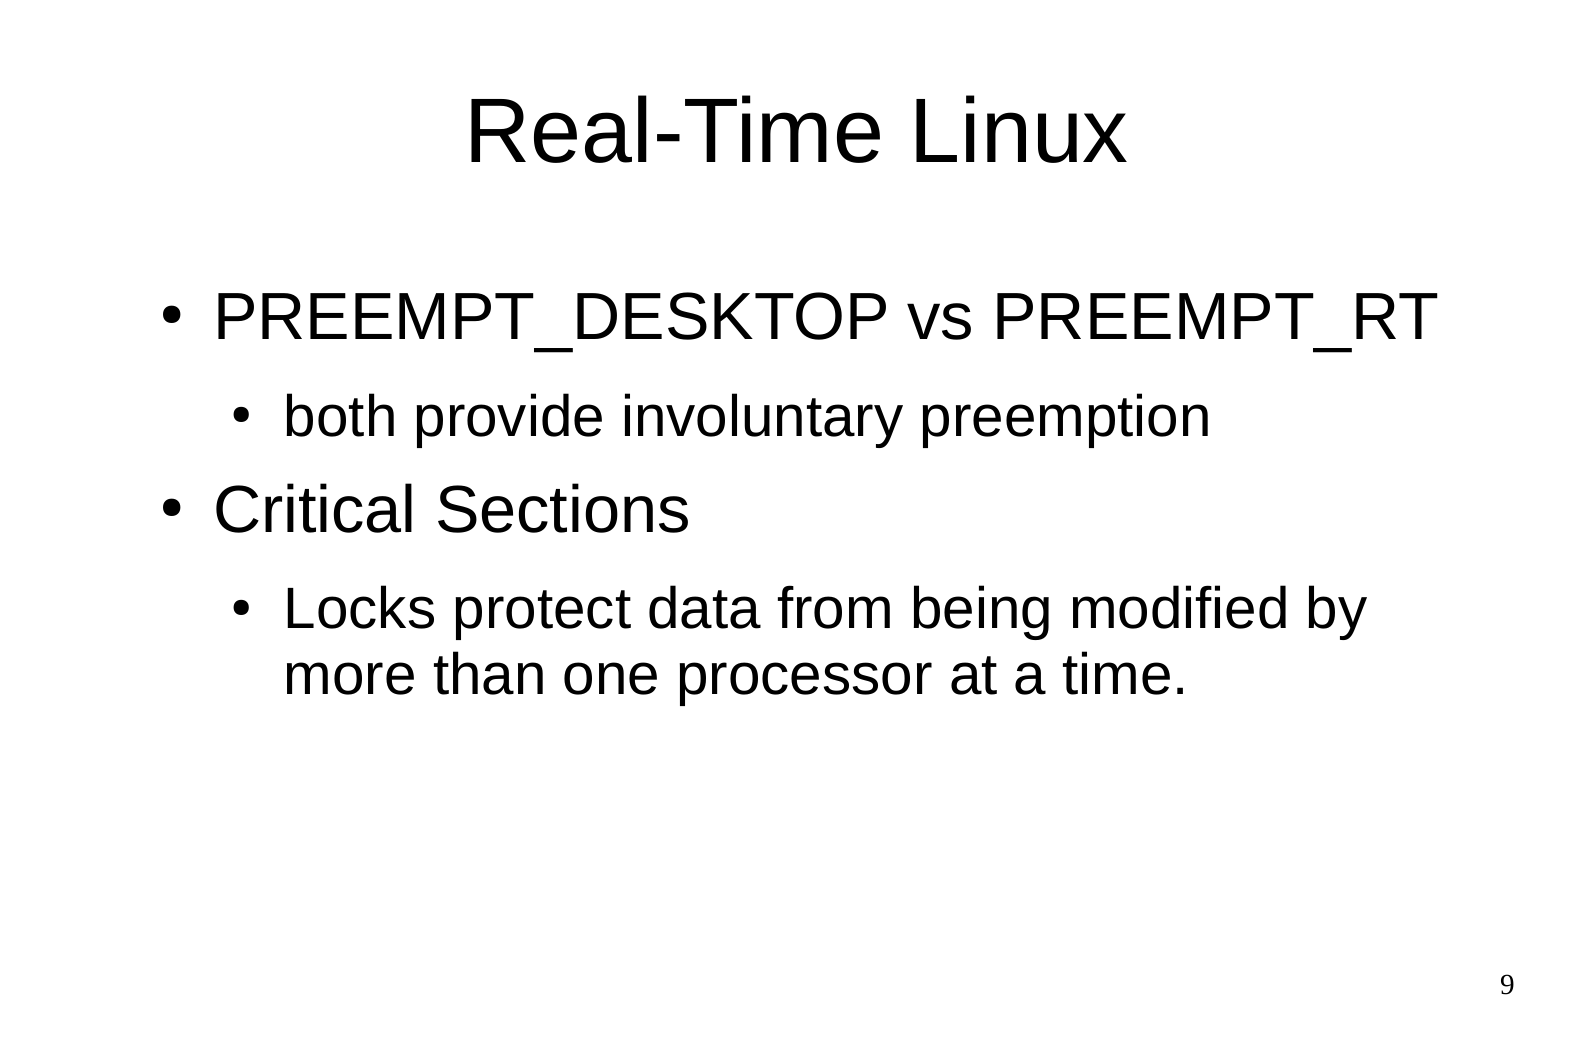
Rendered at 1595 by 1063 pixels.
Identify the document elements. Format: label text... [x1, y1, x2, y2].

list PREEMPT_DESKTOP vs PREEMPT_RT both provide involuntary preemption Critical Sections Locks protect data from being modified by more than one processor at a time. [142, 279, 1453, 851]
title Real-Time Linux [79, 42, 1515, 220]
